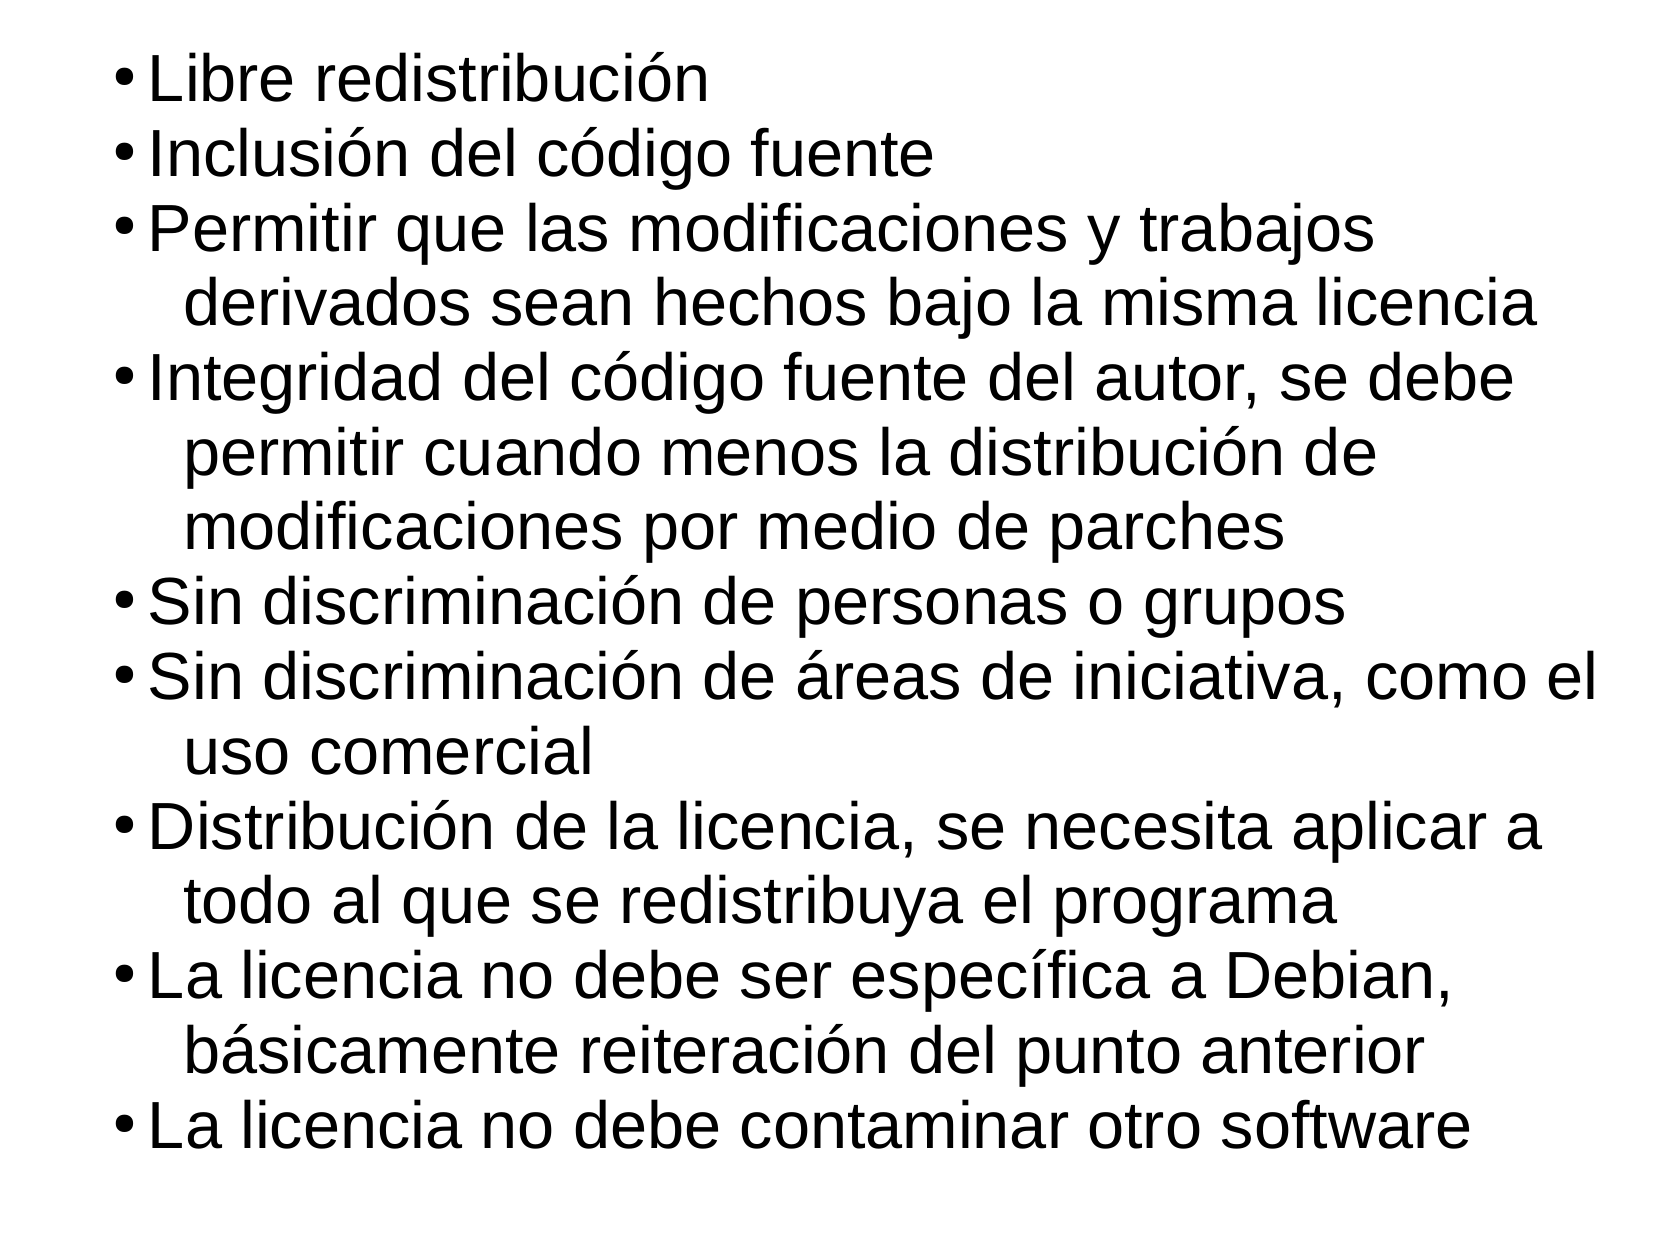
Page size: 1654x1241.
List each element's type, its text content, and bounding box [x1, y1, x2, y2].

subtitle Libre redistribución Inclusión del código fuente Permitir que las modificaciones y trabajos derivados sean hechos bajo la misma licencia Integridad del código fuente del autor, se debe permitir cuando menos la distribución de modificaciones por medio de parches Sin discriminación de personas o grupos Sin discriminación de áreas de iniciativa, como el uso comercial Distribución de la licencia, se necesita aplicar a todo al que se redistribuya el programa La licencia no debe ser específica a Debian, básicamente reiteración del punto anterior La licencia no debe contaminar otro software [112, 40, 1601, 1163]
